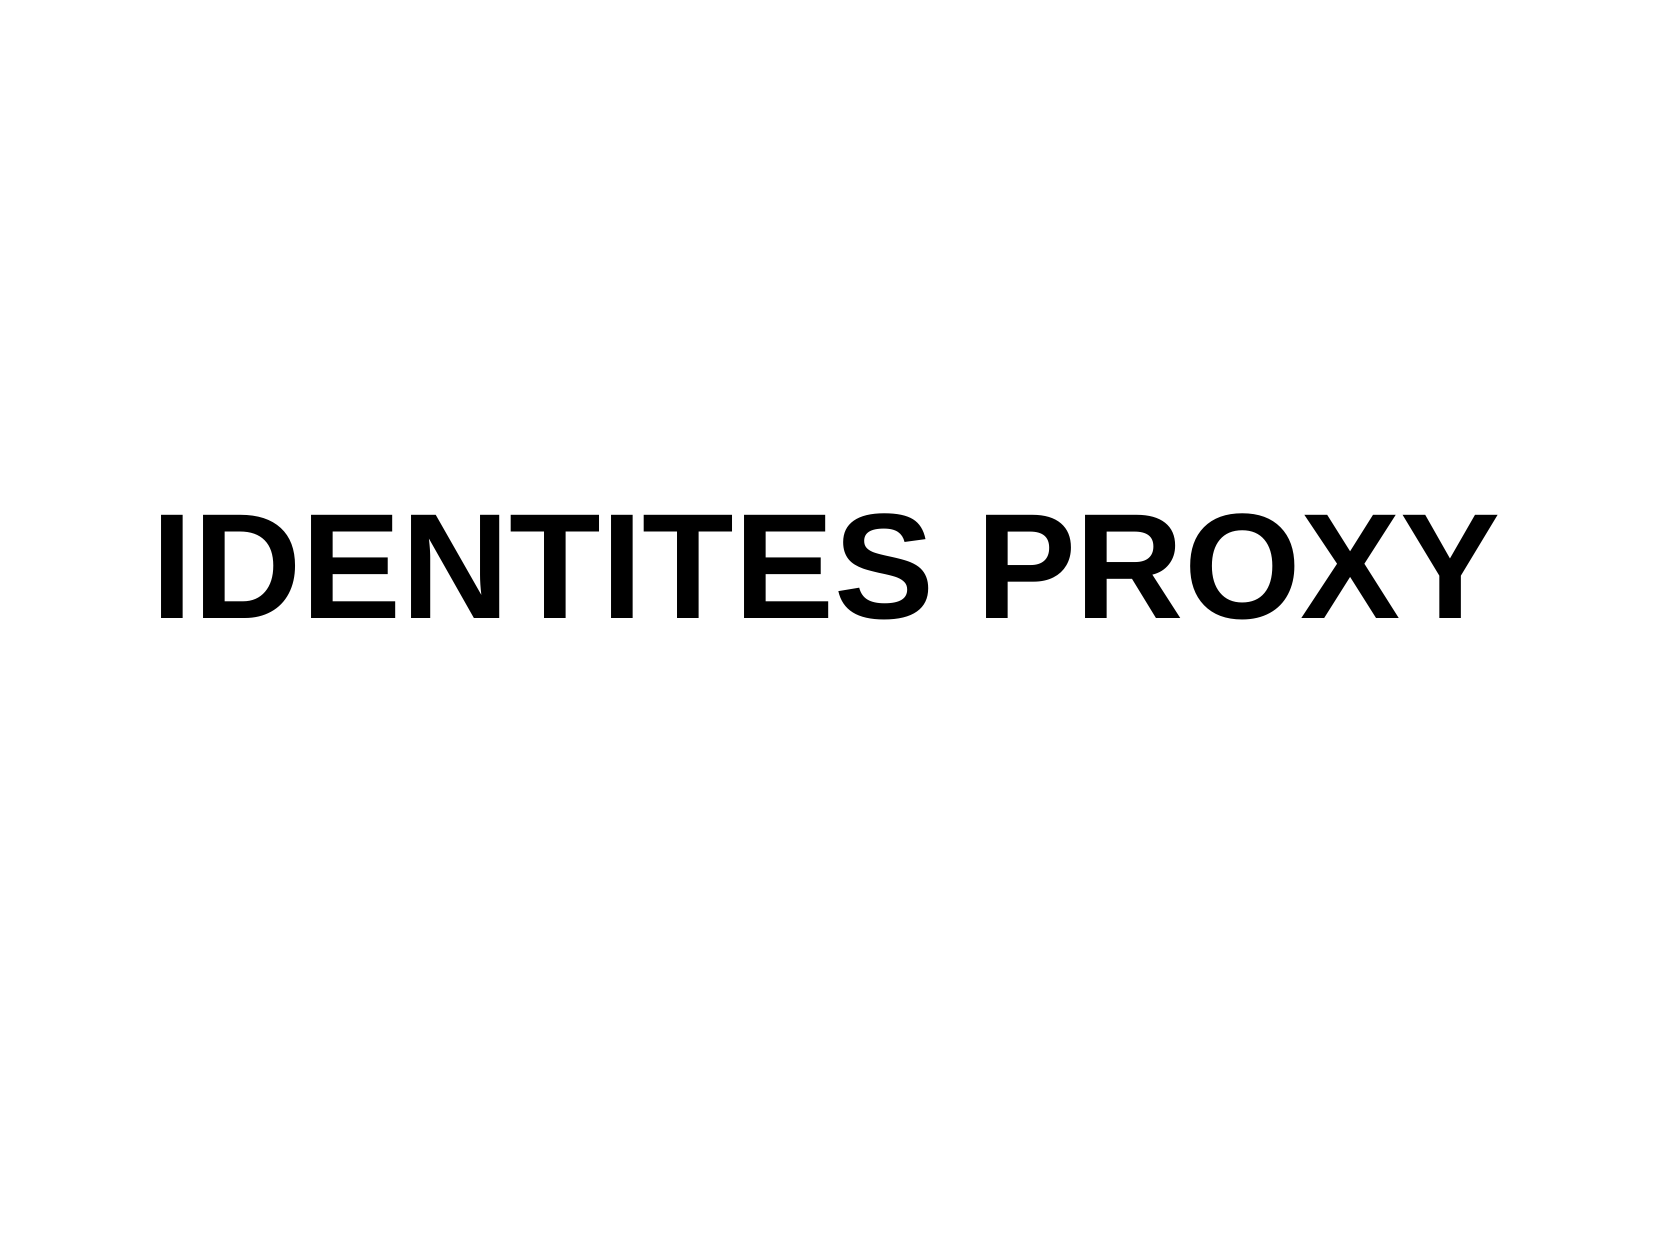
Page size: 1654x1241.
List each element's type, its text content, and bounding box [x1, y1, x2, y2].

title IDENTITES PROXY [82, 462, 1571, 670]
